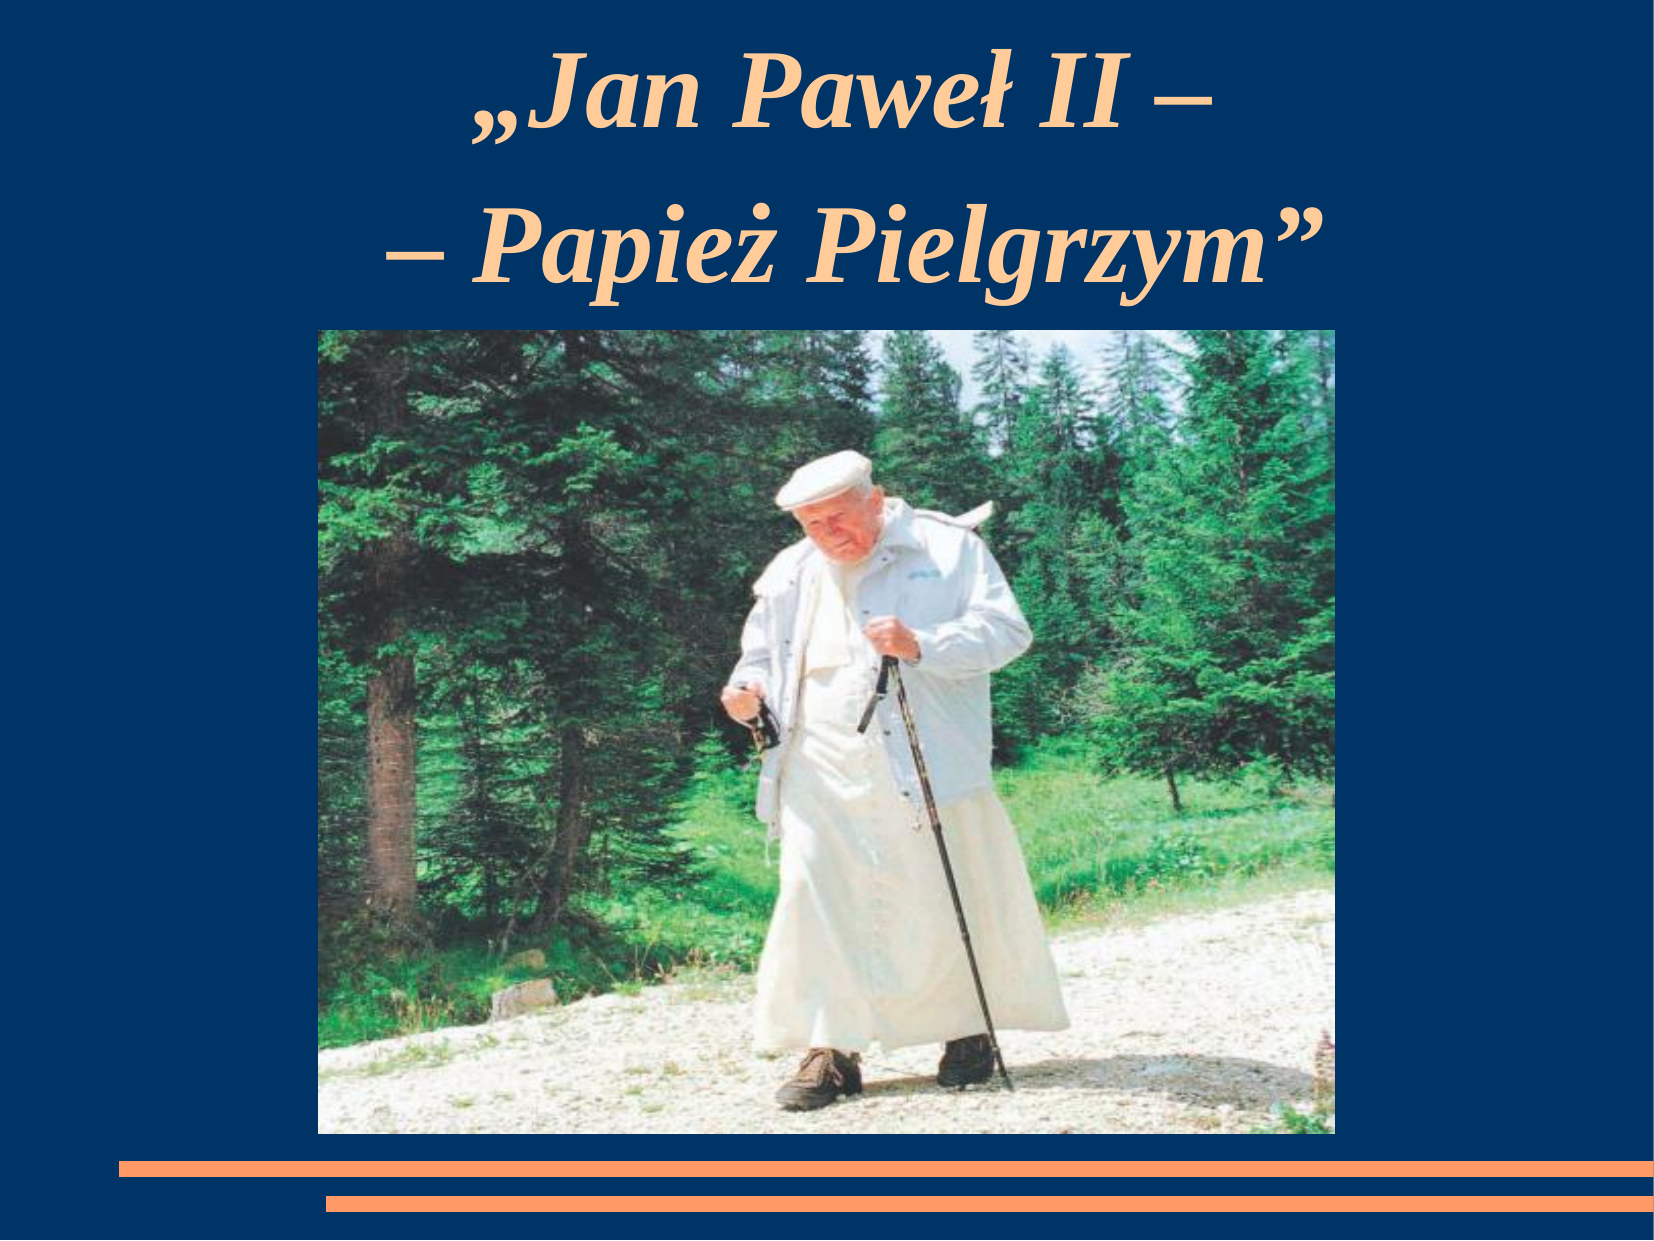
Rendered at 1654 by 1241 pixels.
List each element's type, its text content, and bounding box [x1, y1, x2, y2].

title „Jan Paweł II – – Papież Pielgrzym” [121, 15, 1534, 284]
picture [318, 330, 1335, 1134]
